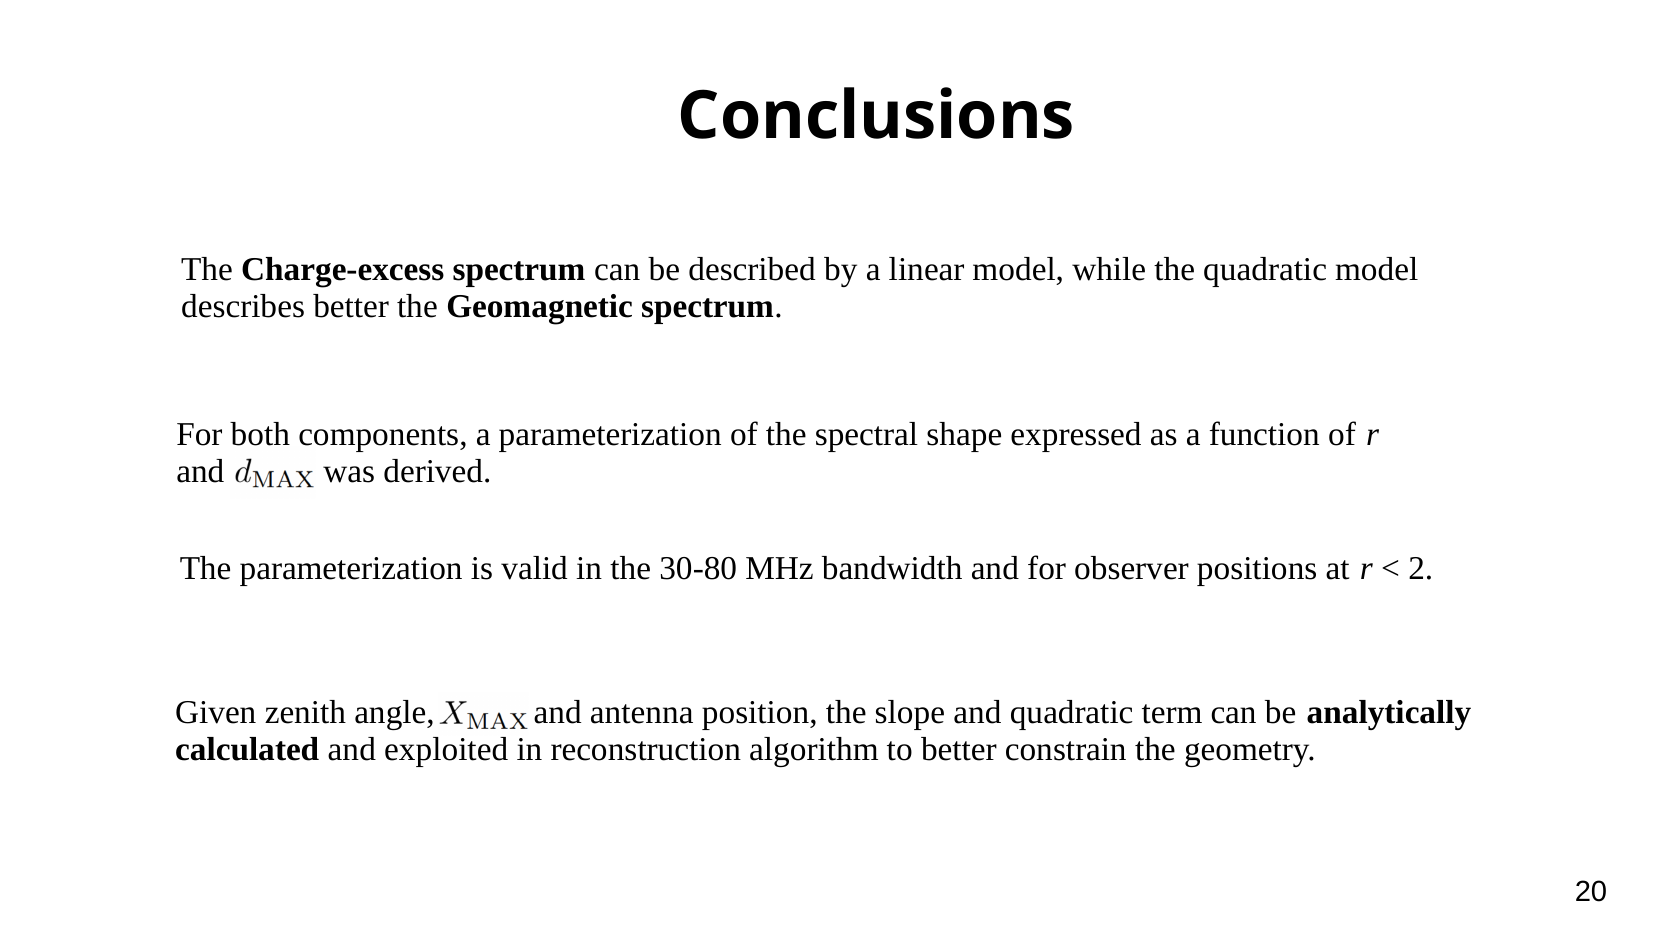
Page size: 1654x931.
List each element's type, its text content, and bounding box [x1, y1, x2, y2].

text_box Given zenith angle, and antenna position, the slope and quadratic term can be analytically calculated and exploited in reconstruction algorithm to better constrain the geometry. [160, 686, 1561, 826]
text_box The parameterization is valid in the 30-80 MHz bandwidth and for observer positions at r < 2. [165, 542, 1654, 706]
text_box <number> [1560, 867, 1654, 916]
picture [438, 706, 529, 736]
text_box Conclusions [663, 60, 1178, 164]
picture [230, 446, 316, 499]
text_box The Charge-excess spectrum can be described by a linear model, while the quadratic model describes better the Geomagnetic spectrum. [166, 243, 1551, 333]
text_box For both components, a parameterization of the spectral shape expressed as a function of r and was derived. [161, 408, 1416, 498]
